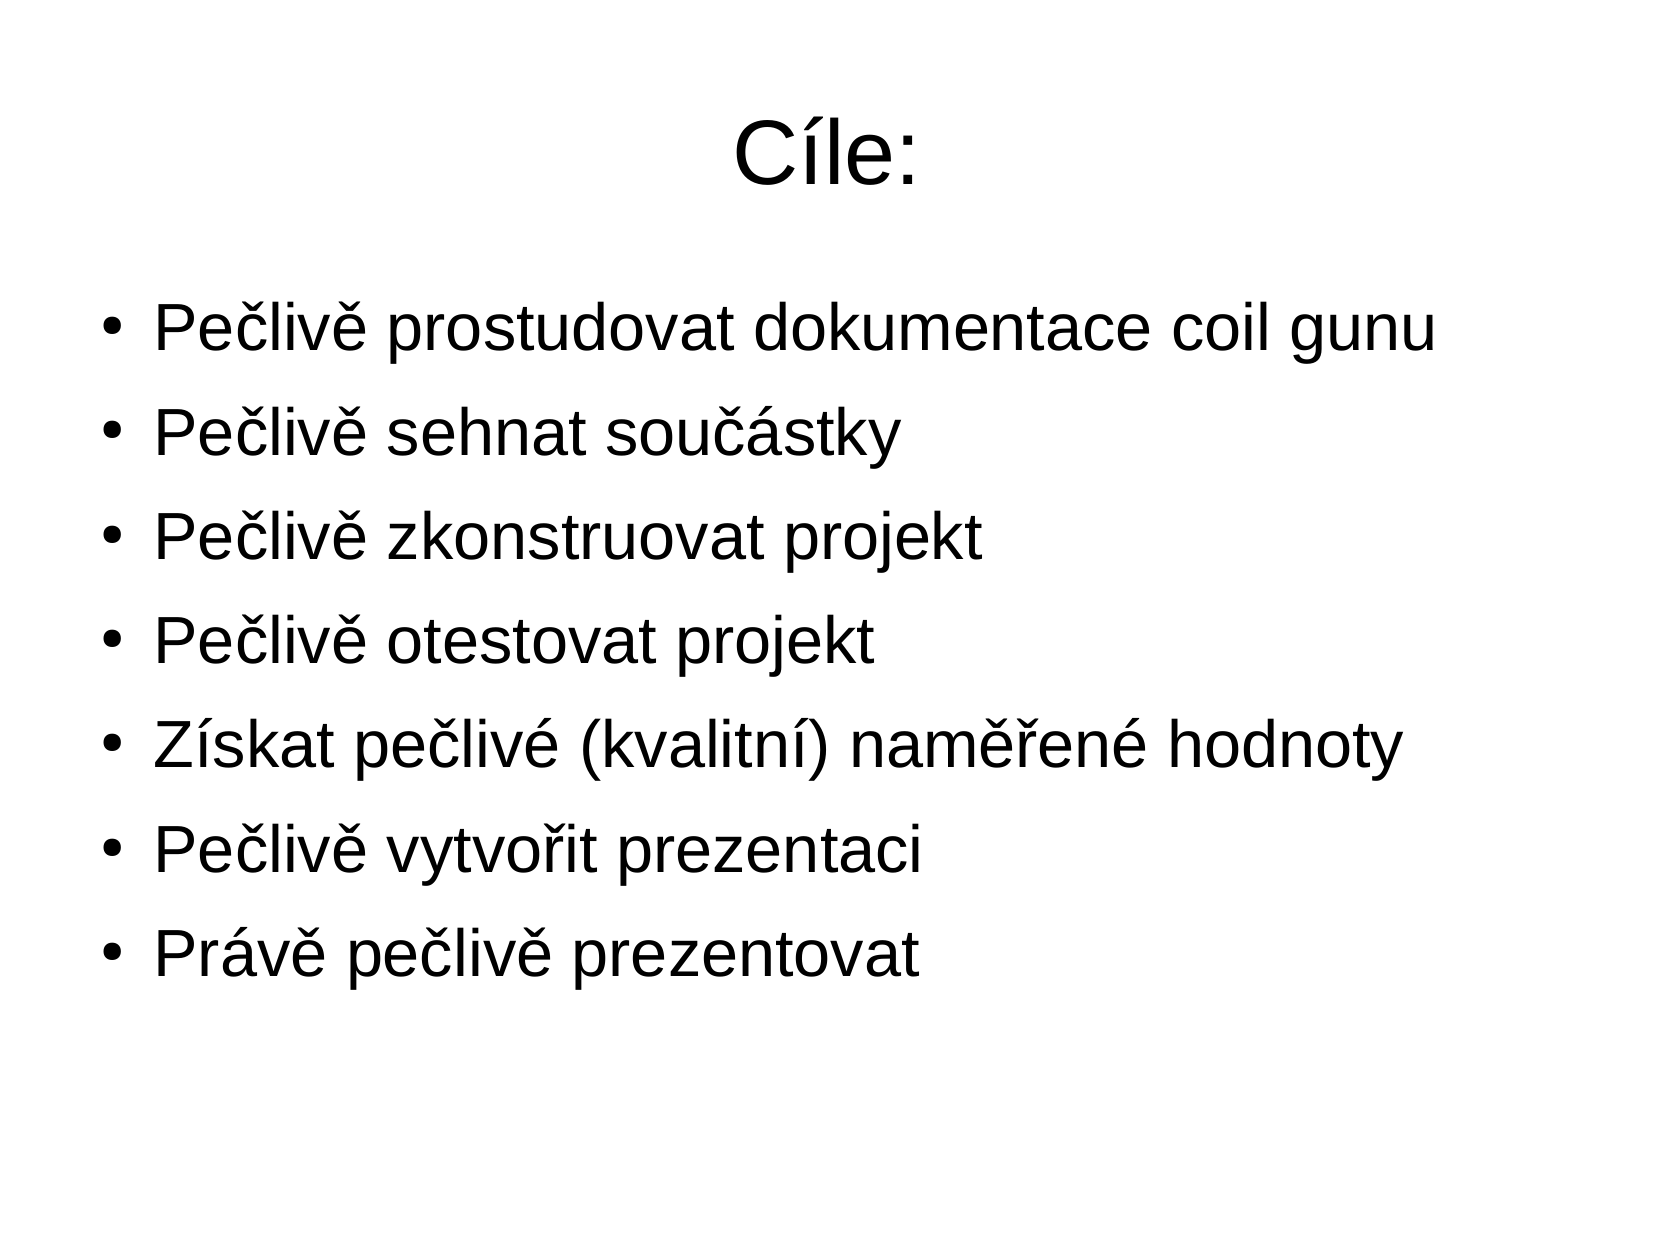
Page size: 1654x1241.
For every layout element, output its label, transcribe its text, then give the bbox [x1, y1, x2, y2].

list Pečlivě prostudovat dokumentace coil gunu Pečlivě sehnat součástky Pečlivě zkonstruovat projekt Pečlivě otestovat projekt Získat pečlivé (kvalitní) naměřené hodnoty Pečlivě vytvořit prezentaci Právě pečlivě prezentovat [82, 290, 1571, 1010]
title Cíle: [82, 49, 1571, 257]
